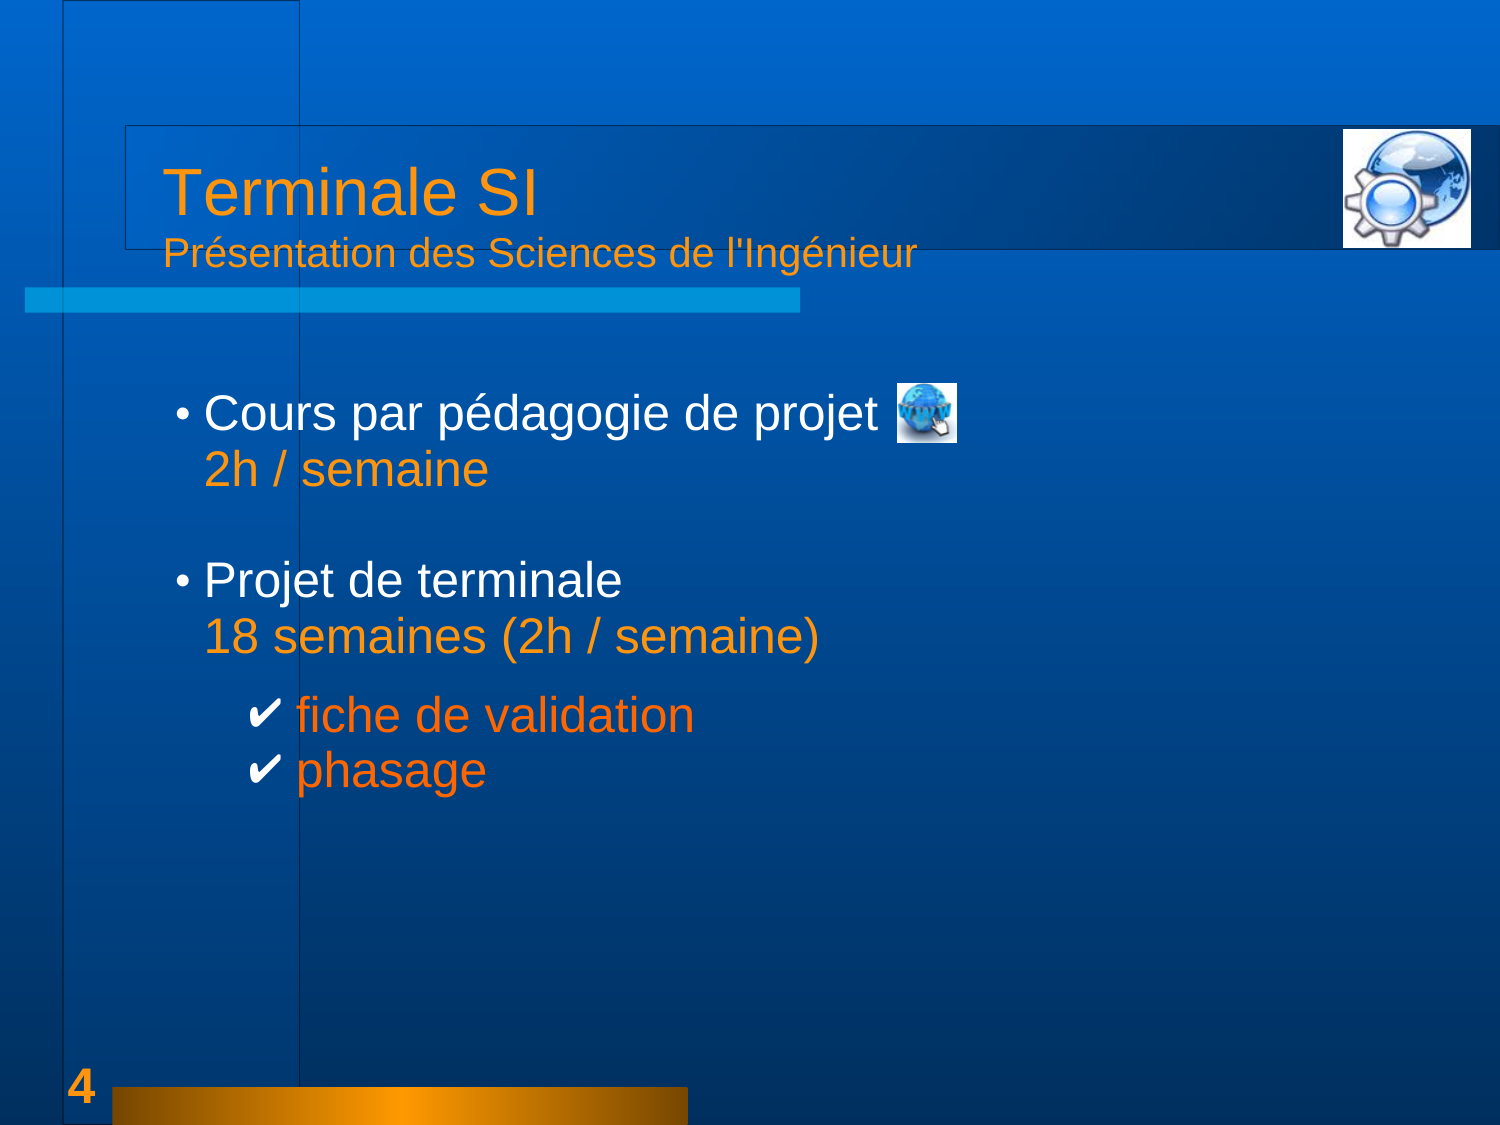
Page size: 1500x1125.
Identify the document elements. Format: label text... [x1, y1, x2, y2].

picture [1343, 129, 1471, 248]
text_box Cours par pédagogie de projet 2h / semaine Projet de terminale 18 semaines (2h / semaine) fiche de validation phasage [159, 378, 1400, 953]
picture [897, 383, 957, 443]
